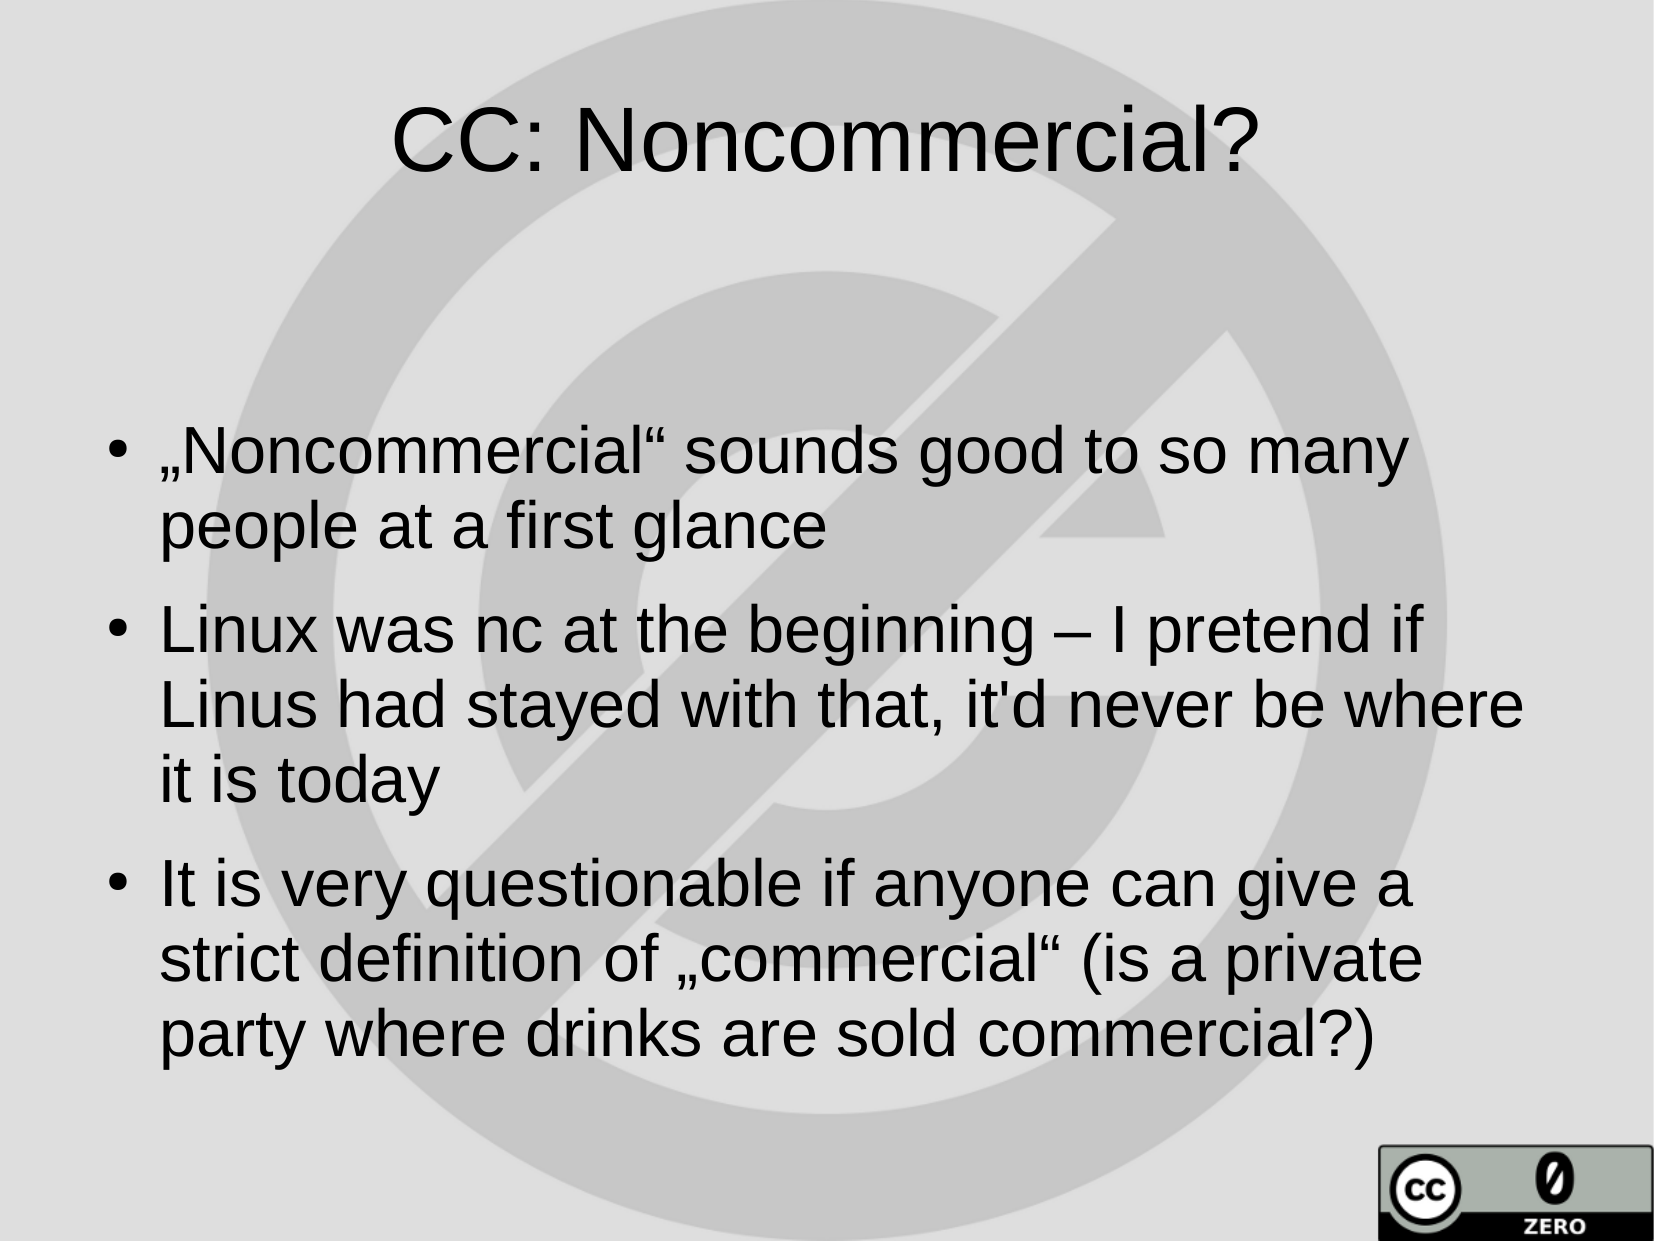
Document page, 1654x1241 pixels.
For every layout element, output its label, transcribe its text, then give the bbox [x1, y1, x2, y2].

title CC: Noncommercial? [59, 68, 1595, 212]
list „Noncommercial“ sounds good to so many people at a first glance Linux was nc at the beginning – I pretend if Linus had stayed with that, it'd never be where it is today It is very questionable if anyone can give a strict definition of „commercial“ (is a private party where drinks are sold commercial?) [88, 413, 1571, 1094]
picture [0, 0, 1654, 1241]
